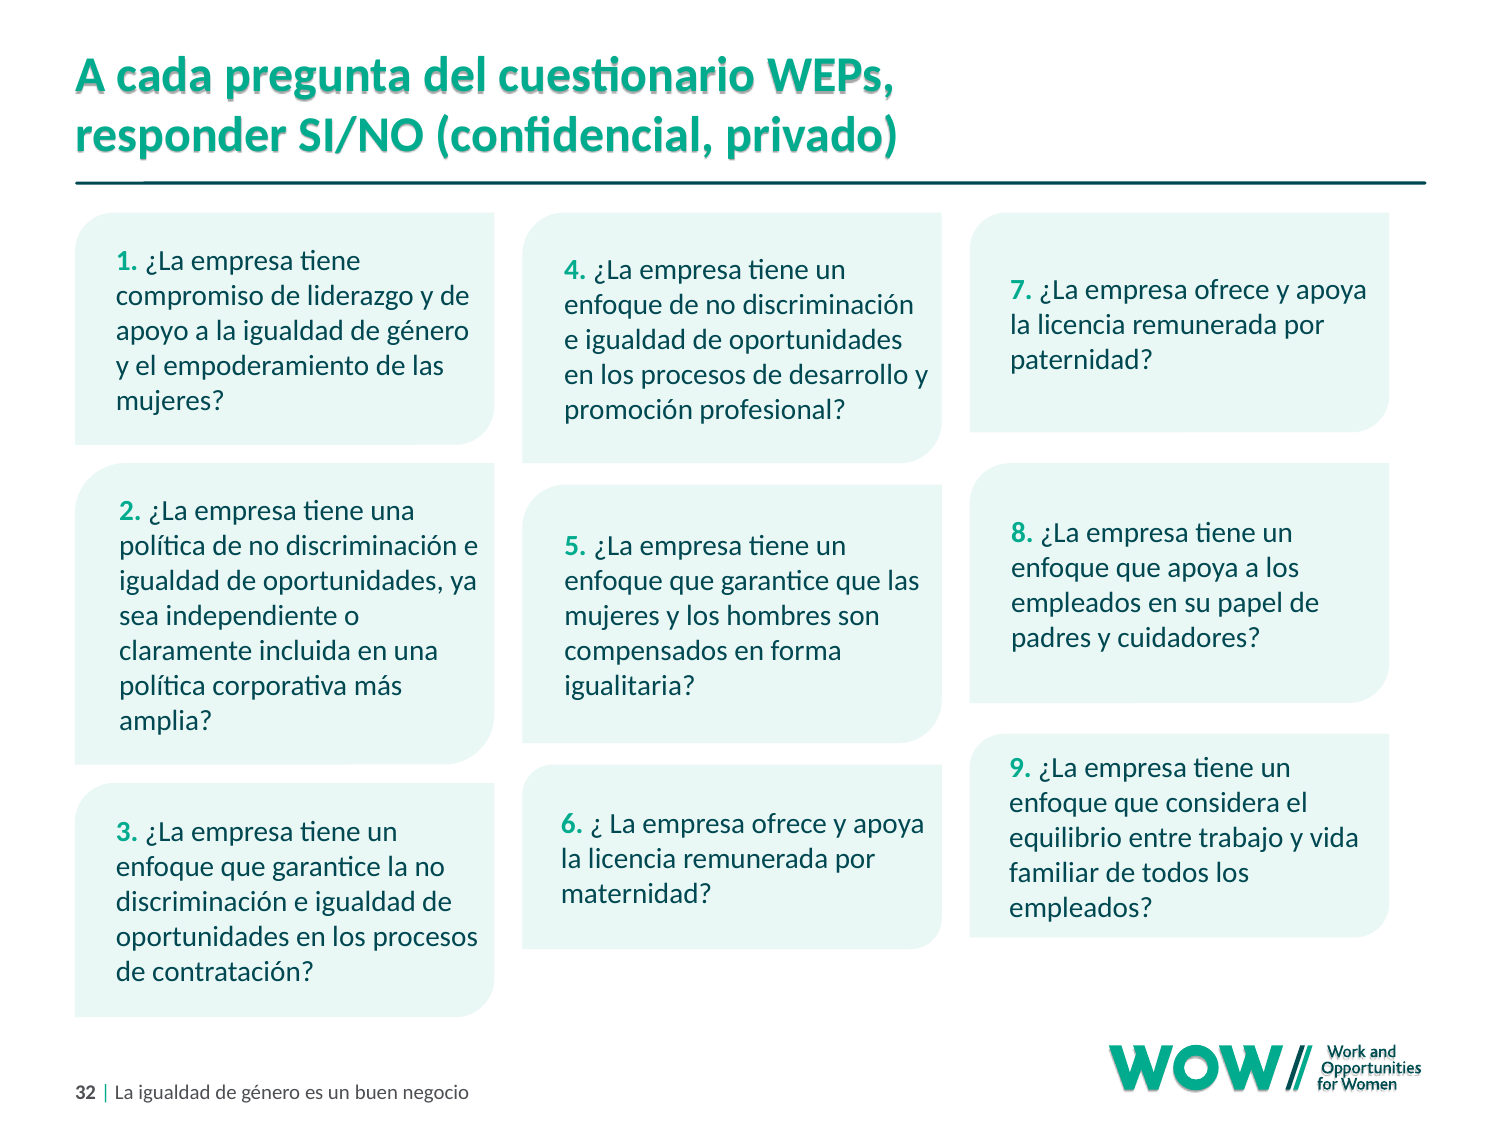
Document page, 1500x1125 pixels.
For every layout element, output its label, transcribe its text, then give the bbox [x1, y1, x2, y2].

text_box 32 | La igualdad de género es un buen negocio [75, 1045, 617, 1106]
text_box 4. ¿La empresa tiene un enfoque de no discriminación e igualdad de oportunidades en los procesos de desarrollo y promoción profesional? [522, 212, 942, 464]
title A cada pregunta del cuestionario WEPs, responder SI/NO (confidencial, privado) [75, 41, 1424, 156]
text_box 7. ¿La empresa ofrece y apoya la licencia remunerada por paternidad? [969, 212, 1390, 433]
text_box 9. ¿La empresa tiene un enfoque que considera el equilibrio entre trabajo y vida familiar de todos los empleados? [969, 733, 1390, 938]
text_box 1. ¿La empresa tiene compromiso de liderazgo y de apoyo a la igualdad de género y el empoderamiento de las mujeres? [75, 212, 495, 445]
text_box 6. ¿ La empresa ofrece y apoya la licencia remunerada por maternidad? [522, 764, 942, 950]
text_box 8. ¿La empresa tiene un enfoque que apoya a los empleados en su papel de padres y cuidadores? [969, 463, 1390, 704]
text_box 5. ¿La empresa tiene un enfoque que garantice que las mujeres y los hombres son compensados en forma igualitaria? [522, 484, 942, 744]
text_box 2. ¿La empresa tiene una política de no discriminación e igualdad de oportunidades, ya sea independiente o claramente incluida en una política corporativa más amplia? [74, 463, 495, 765]
text_box 3. ¿La empresa tiene un enfoque que garantice la no discriminación e igualdad de oportunidades en los procesos de contratación? [74, 783, 495, 1018]
